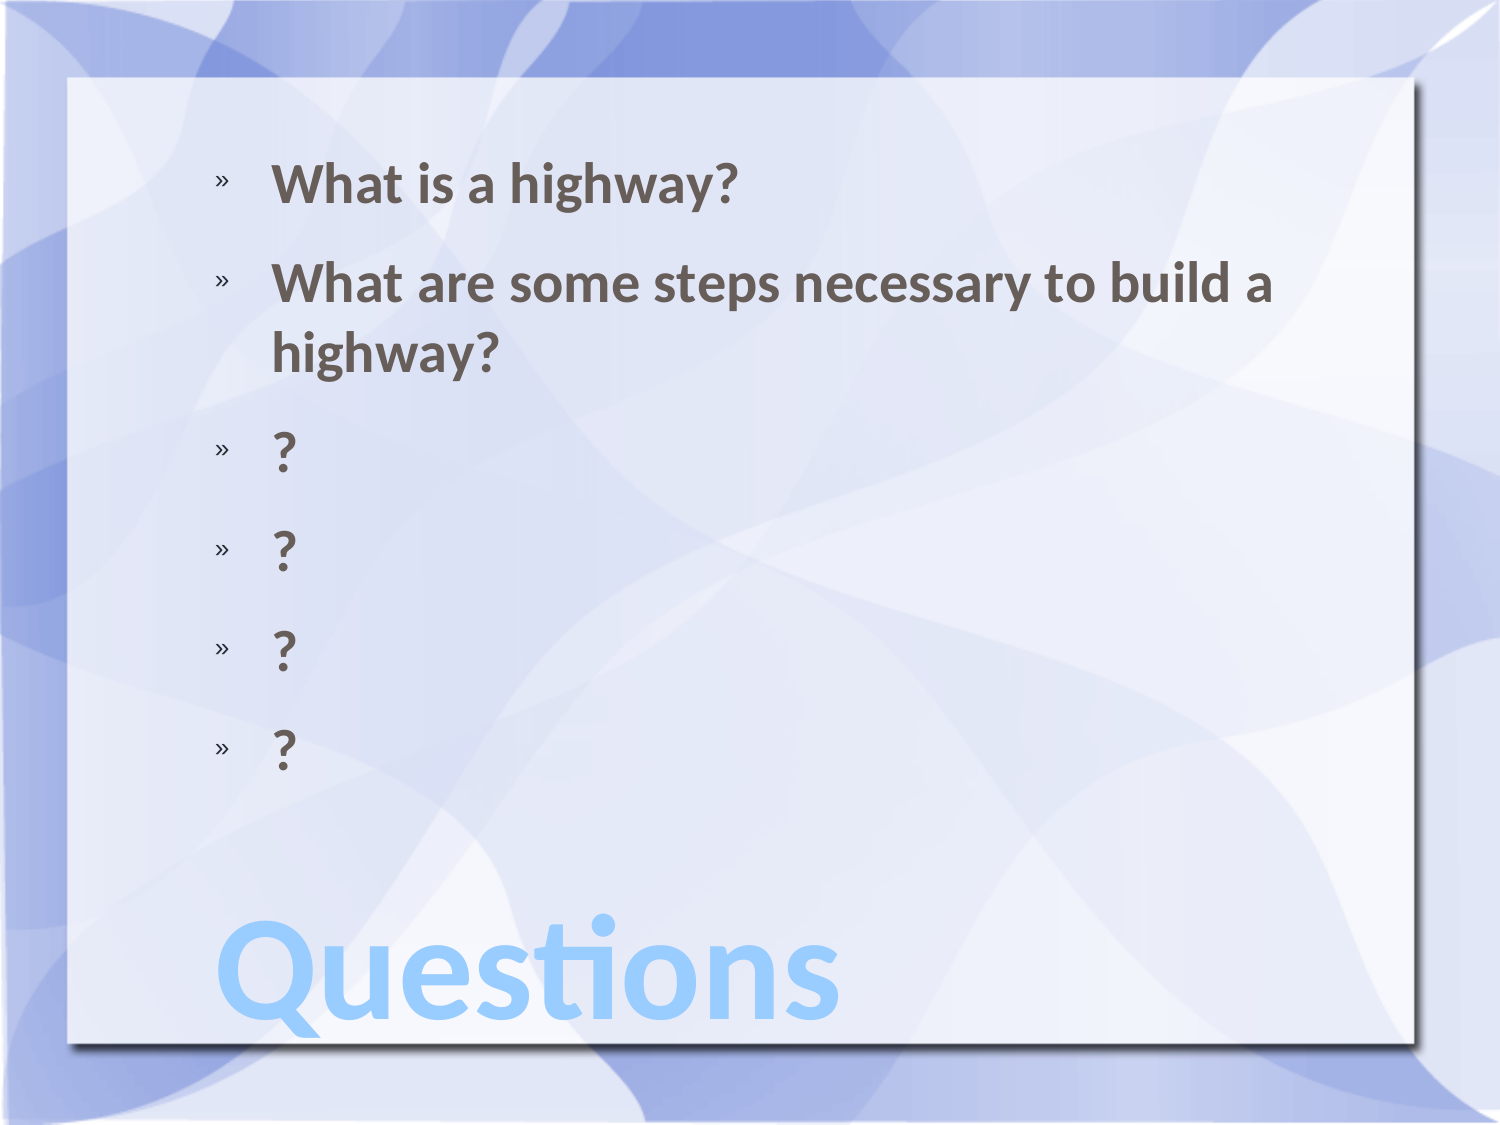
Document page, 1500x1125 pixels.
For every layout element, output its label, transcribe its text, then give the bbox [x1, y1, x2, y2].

list What is a highway? What are some steps necessary to build a highway? ? ? ? ? [200, 137, 1425, 863]
title Questions [200, 863, 1388, 1050]
picture [0, 0, 1500, 1125]
